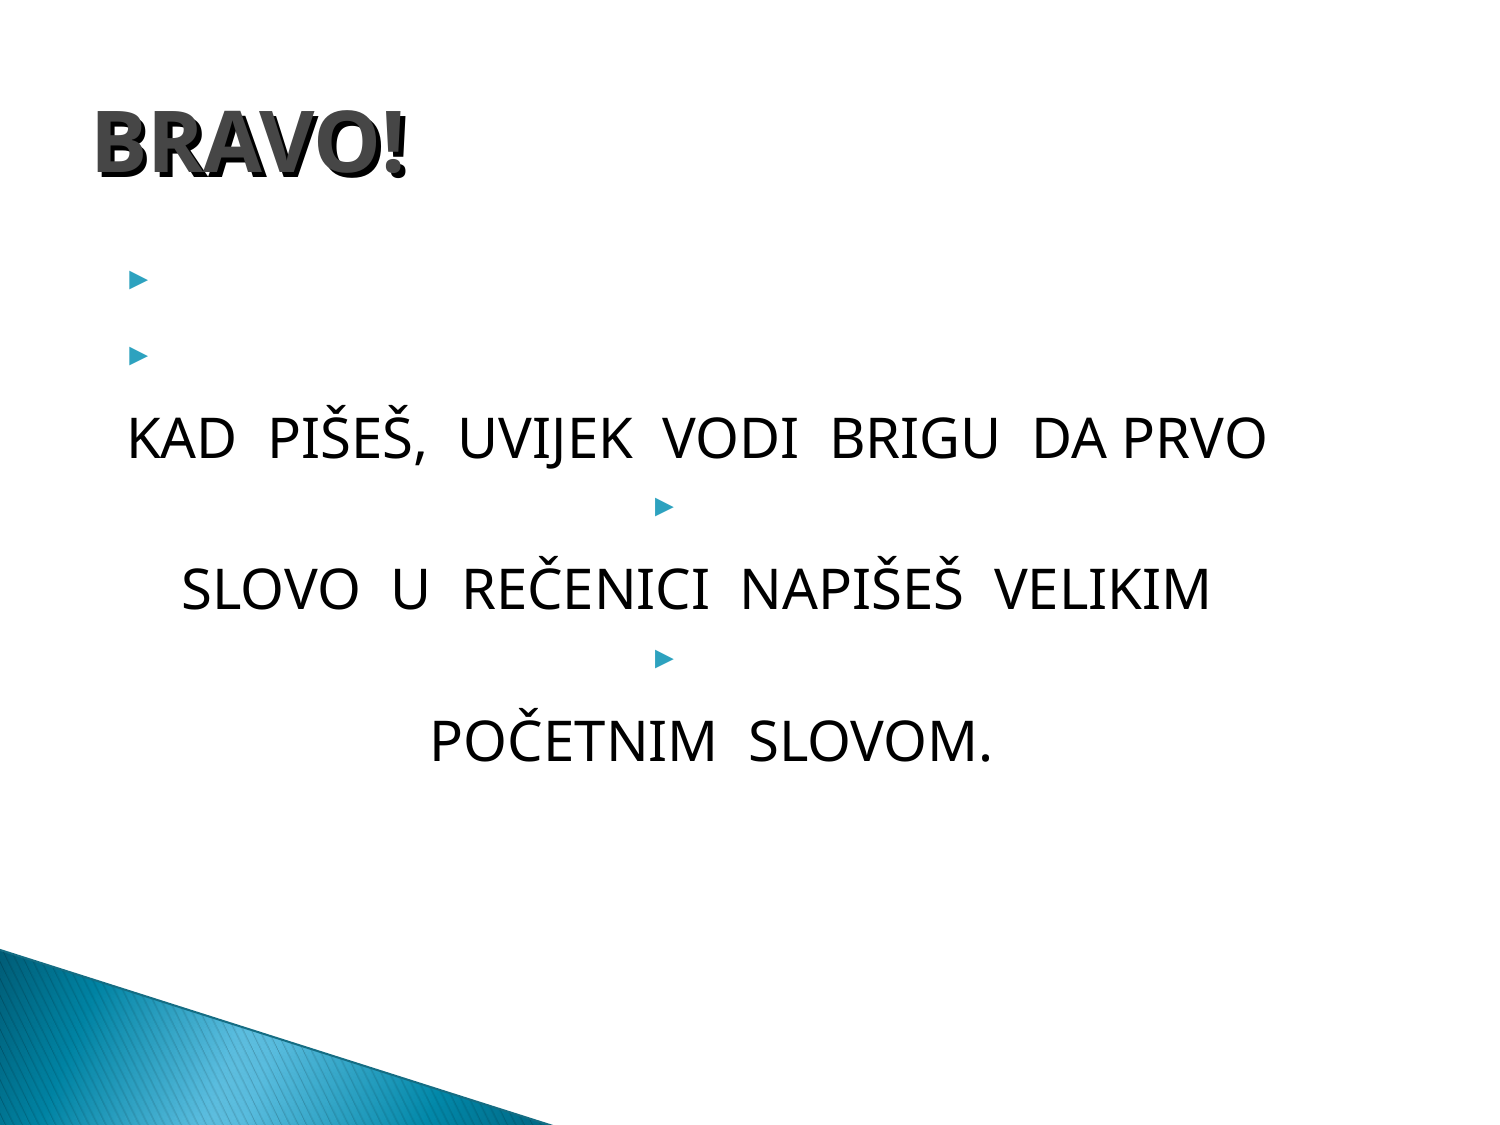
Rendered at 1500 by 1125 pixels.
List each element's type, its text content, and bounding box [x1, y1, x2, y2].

list KAD PIŠEŠ, UVIJEK VODI BRIGU DA PRVO SLOVO U REČENICI NAPIŠEŠ VELIKIM POČETNIM SLOVOM. [75, 243, 1426, 986]
title BRAVO! [75, 45, 1426, 233]
